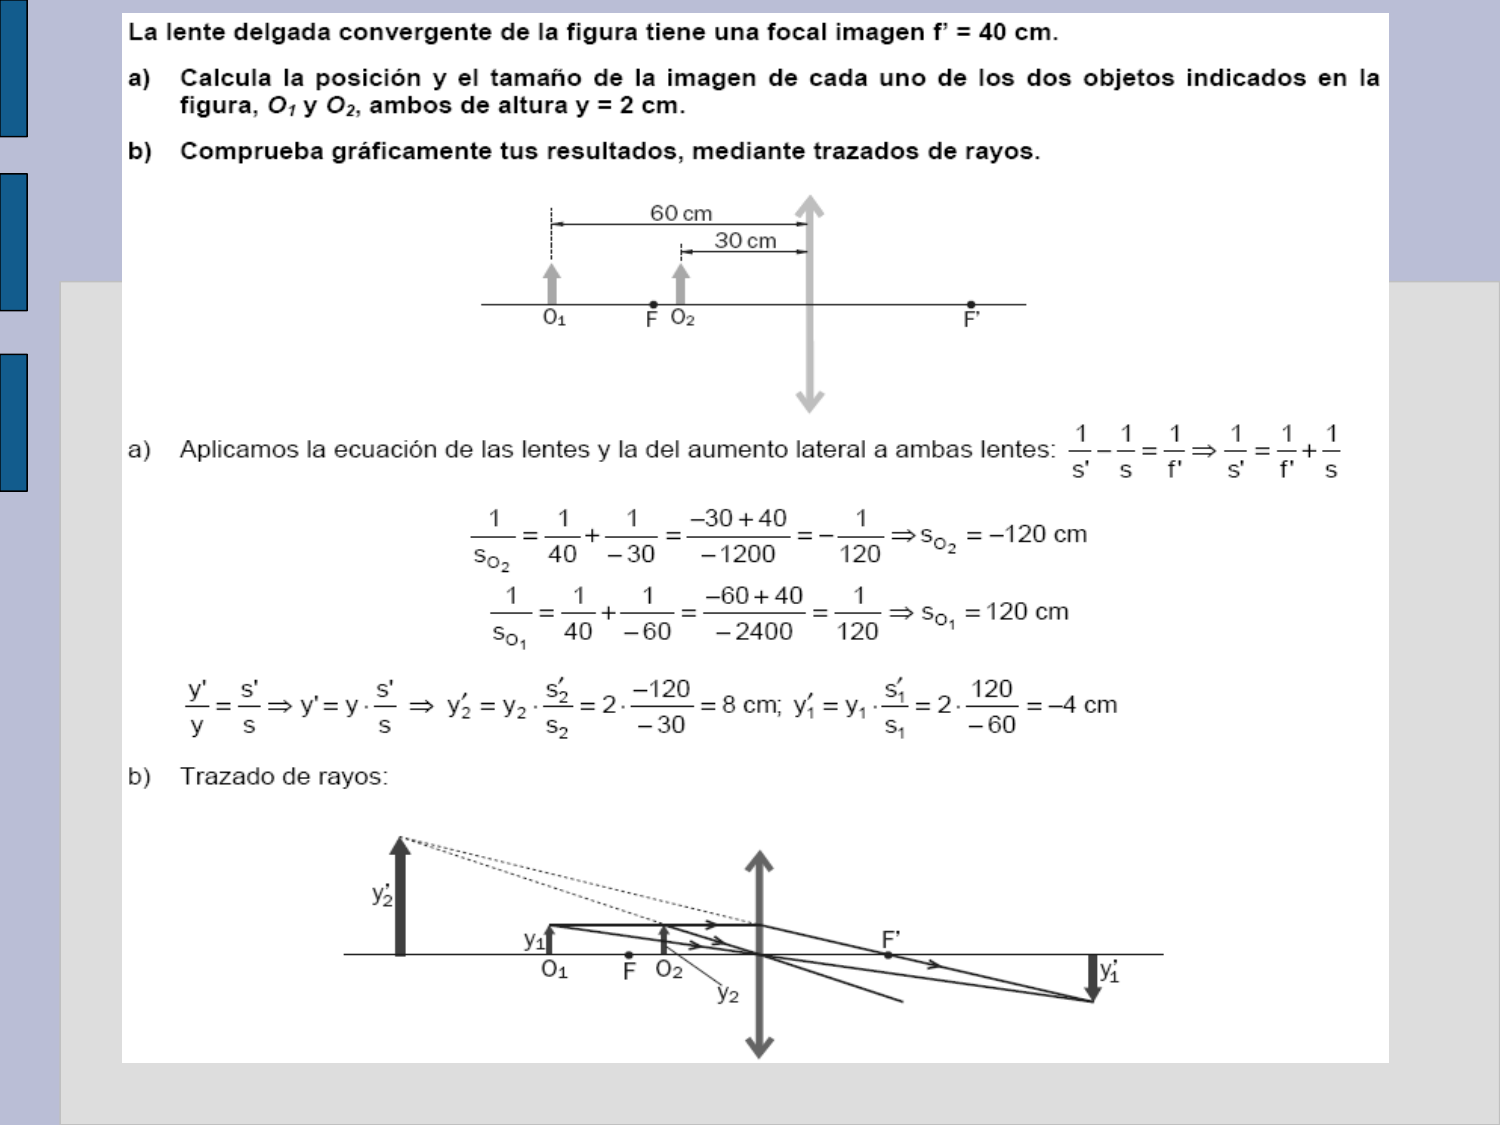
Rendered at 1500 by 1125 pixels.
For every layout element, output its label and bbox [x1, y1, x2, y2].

picture [122, 13, 1389, 1063]
